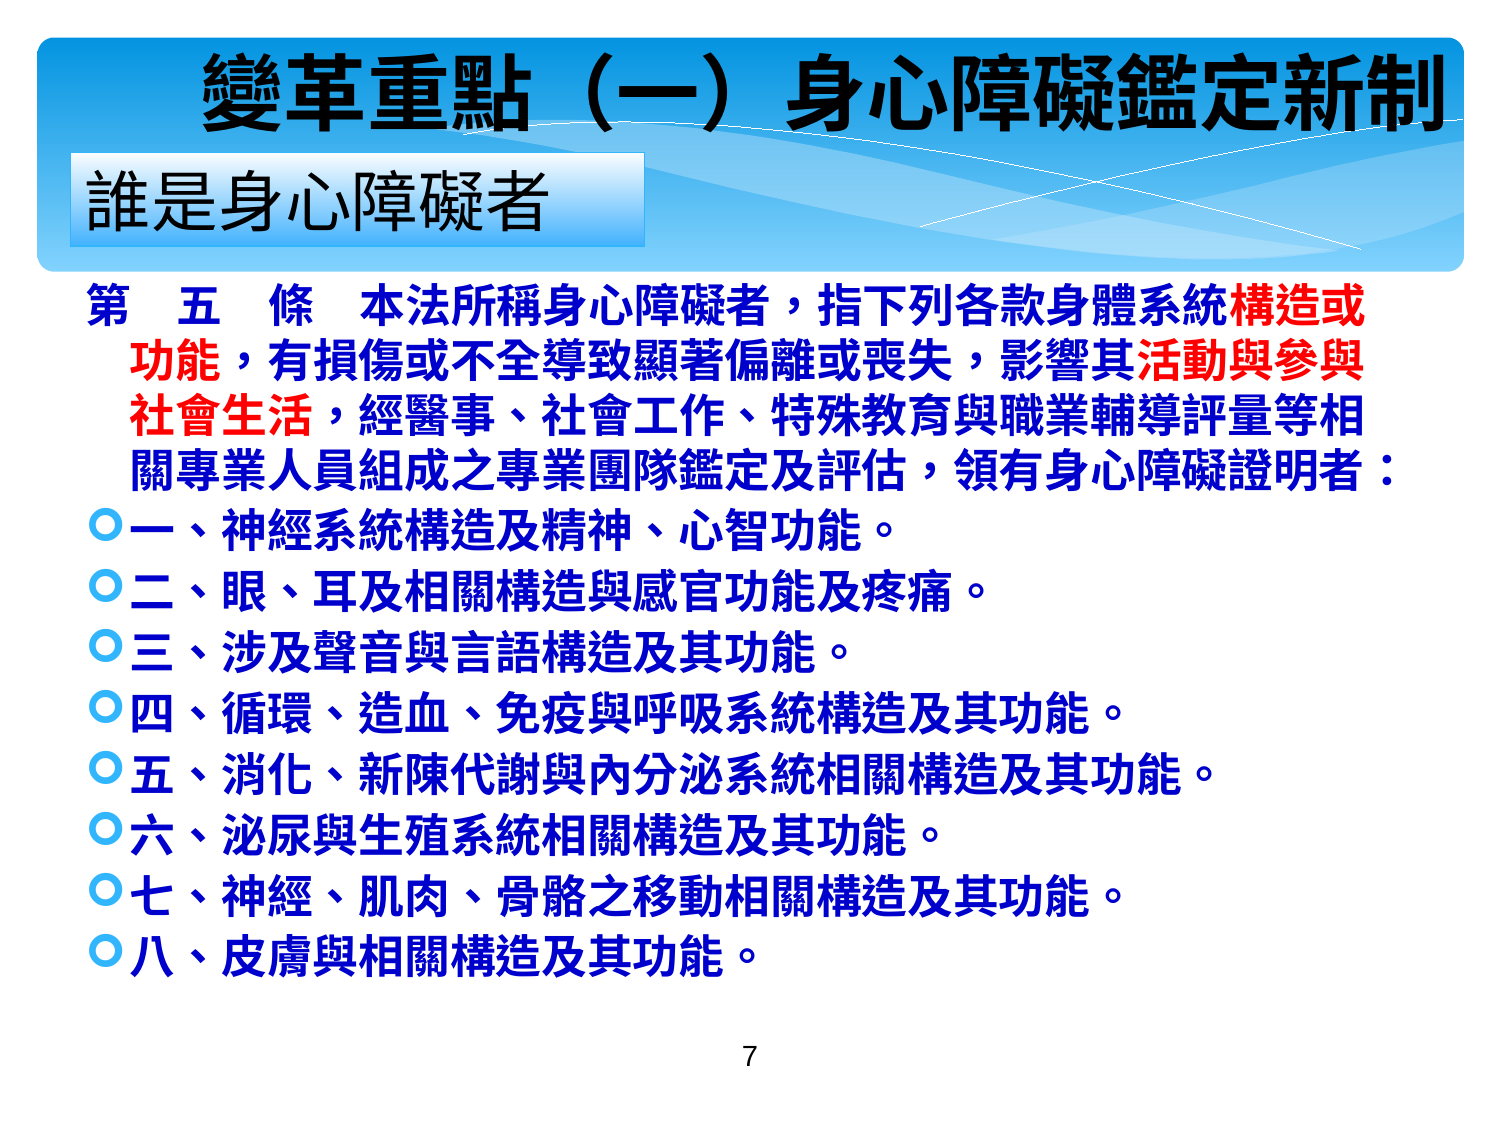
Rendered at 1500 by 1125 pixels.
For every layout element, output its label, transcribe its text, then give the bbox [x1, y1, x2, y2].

title 變革重點（一）身心障礙鑑定新制 [150, 35, 1500, 140]
list 第 五 條 本法所稱身心障礙者，指下列各款身體系統構造或功能，有損傷或不全導致顯著偏離或喪失，影響其活動與參與社會生活，經醫事、社會工作、特殊教育與職業輔導評量等相關專業人員組成之專業團隊鑑定及評估，領有身心障礙證明者： 一、神經系統構造及精神、心智功能。 二、眼、耳及相關構造與感官功能及疼痛。 三、涉及聲音與言語構造及其功能。 四、循環、造血、免疫與呼吸系統構造及其功能。 五、消化、新陳代謝與內分泌系統相關構造及其功能。 六、泌尿與生殖系統相關構造及其功能。 七、神經、肌肉、骨骼之移動相關構造及其功能。 八、皮膚與相關構造及其功能。 [70, 269, 1424, 990]
text_box 誰是身心障礙者 [70, 152, 645, 247]
text_box <編號> [654, 1025, 846, 1086]
